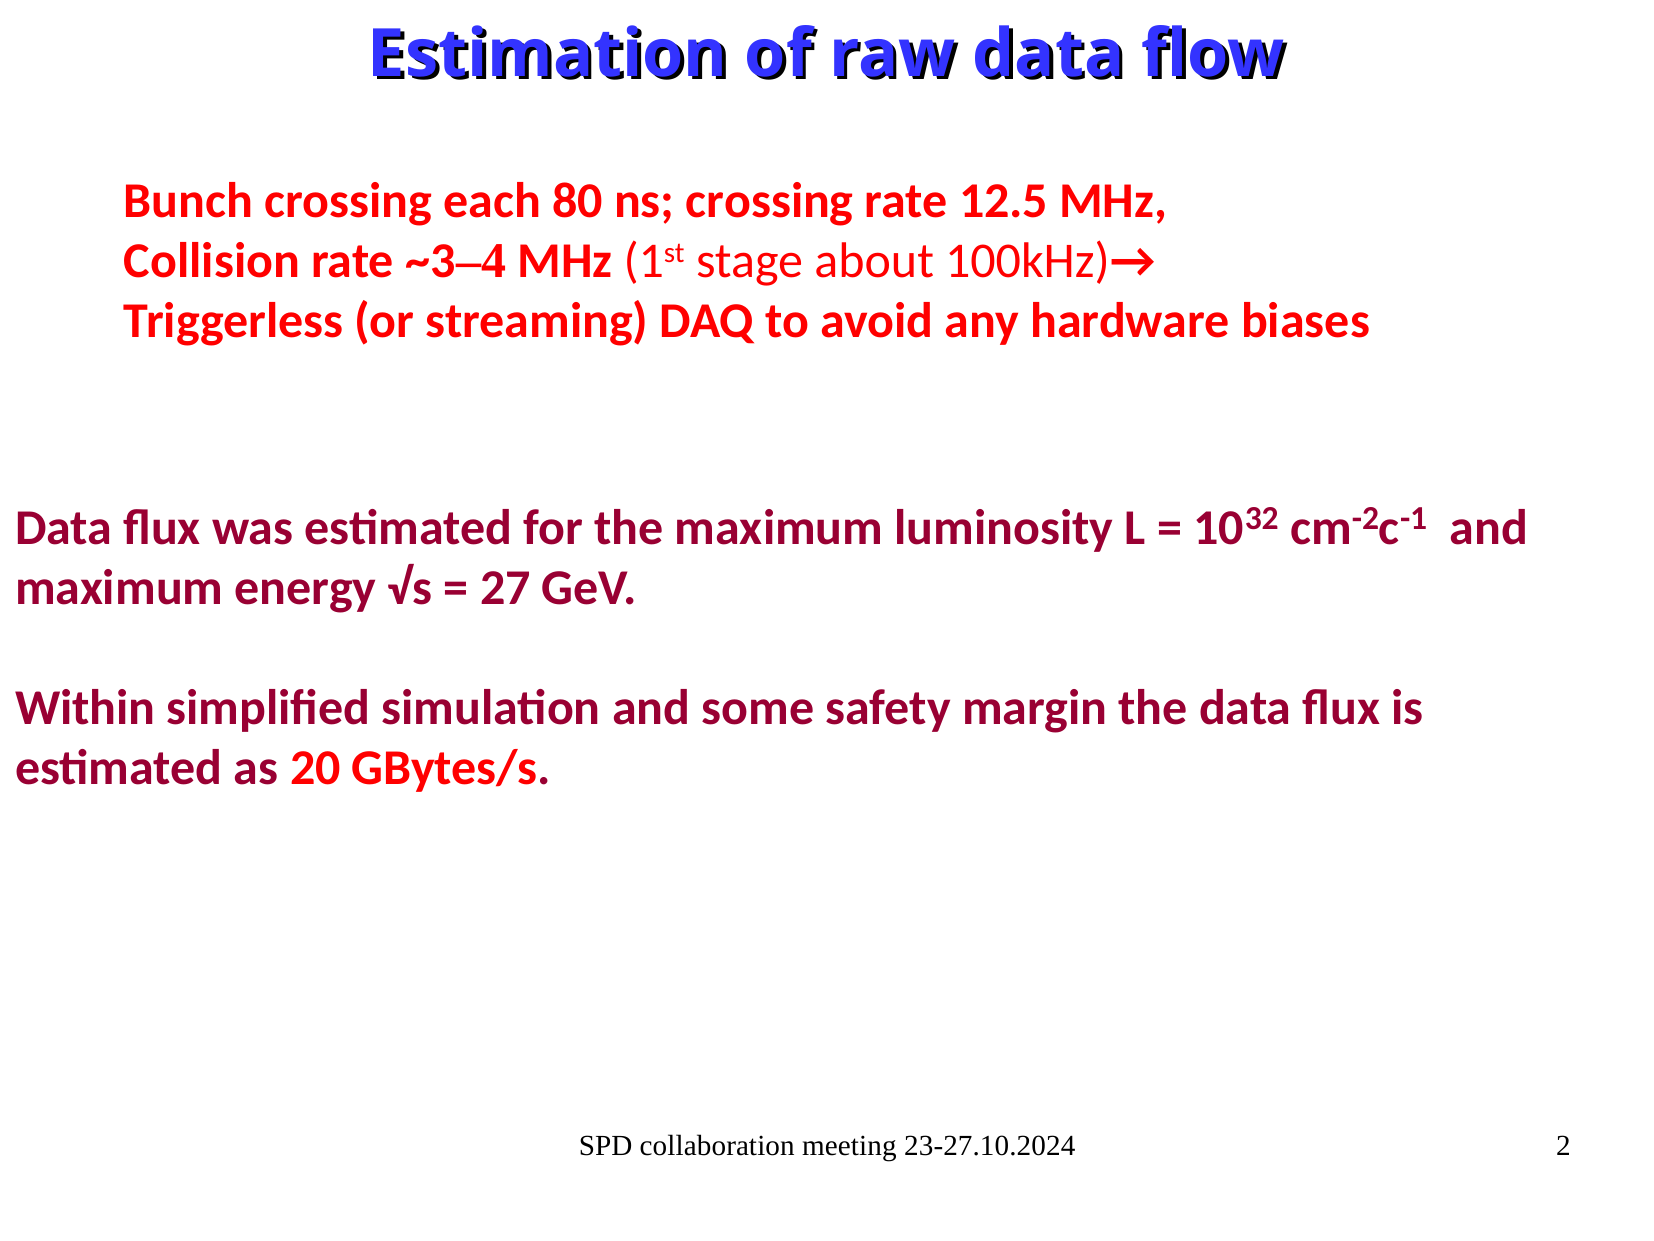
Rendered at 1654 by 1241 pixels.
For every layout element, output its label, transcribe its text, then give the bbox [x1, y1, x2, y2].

text_box Data flux was estimated for the maximum luminosity L = 1032 cm-2c-1 and maximum energy √s = 27 GeV. Within simplified simulation and some safety margin the data flux is estimated as 20 GBytes/s. [0, 486, 1654, 805]
text_box Bunch crossing each 80 ns; crossing rate 12.5 MHz, Collision rate ~3–4 MHz (1st stage about 100kHz)→ Triggerless (or streaming) DAQ to avoid any hardware biases [118, 160, 1453, 355]
text_box Estimation of raw data flow [0, 0, 1654, 98]
